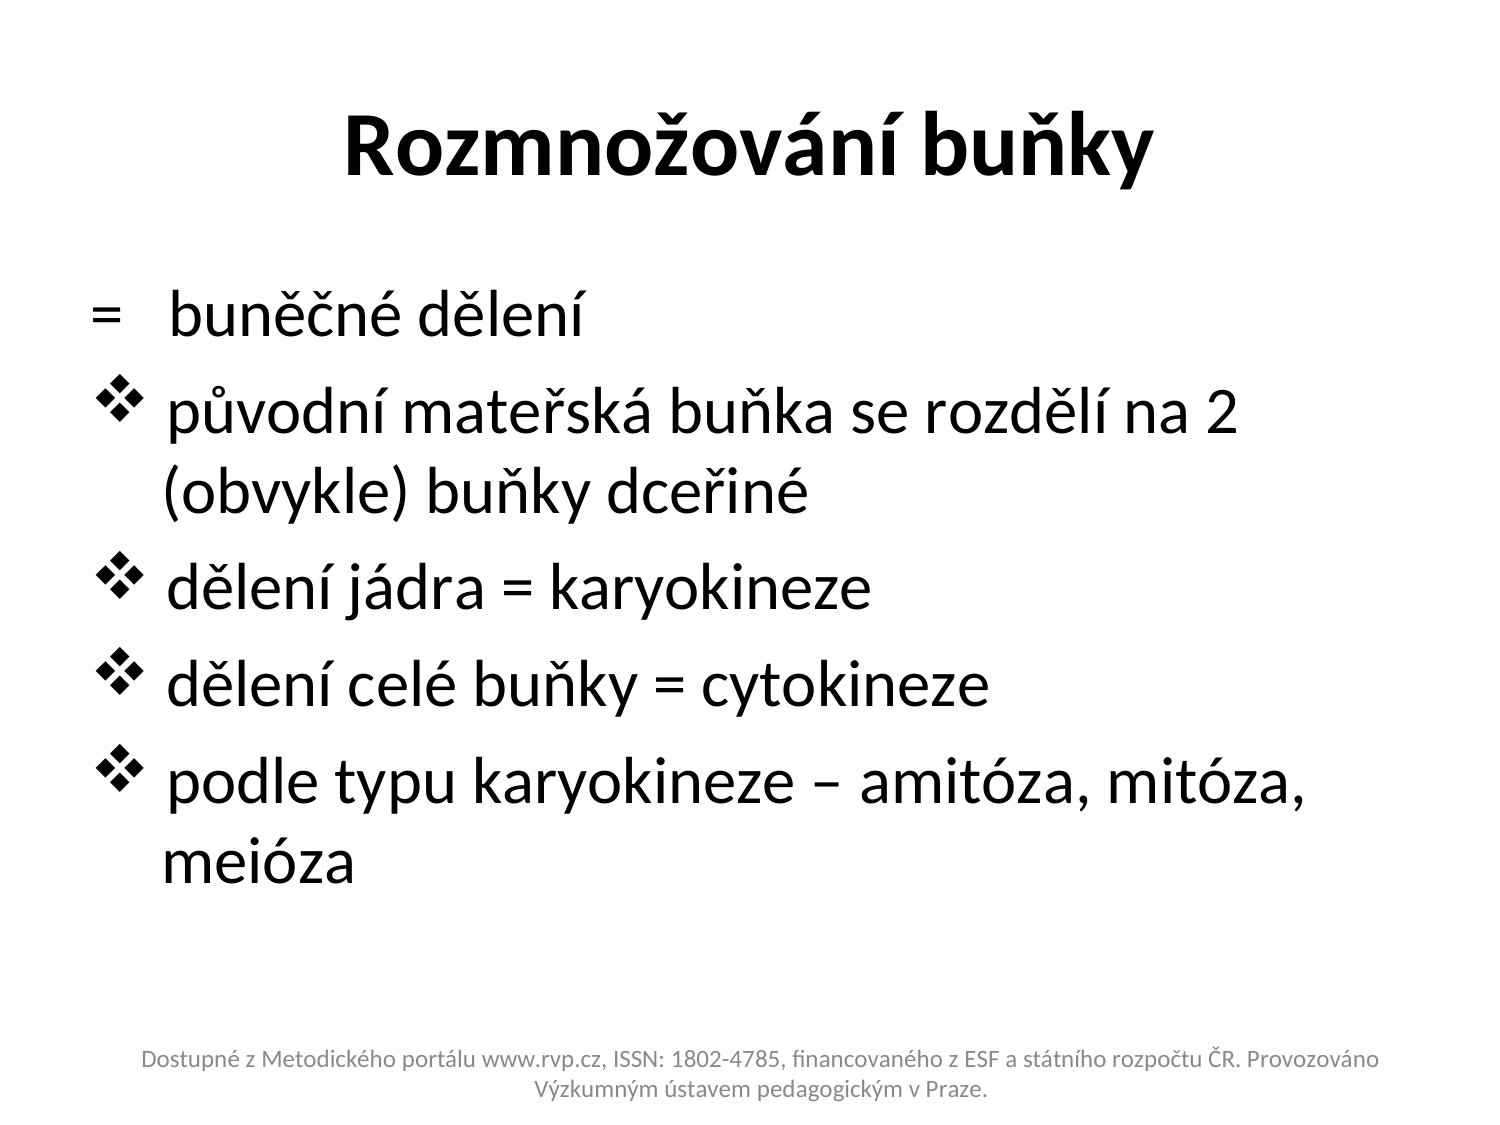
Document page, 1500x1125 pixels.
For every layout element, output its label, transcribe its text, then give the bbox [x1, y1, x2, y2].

title Rozmnožování buňky [75, 45, 1426, 233]
text_box Dostupné z Metodického portálu www.rvp.cz, ISSN: 1802-4785, financovaného z ESF a státního rozpočtu ČR. Provozováno Výzkumným ústavem pedagogickým v Praze. [93, 1042, 1430, 1103]
list = buněčné dělení původní mateřská buňka se rozdělí na 2 (obvykle) buňky dceřiné dělení jádra = karyokineze dělení celé buňky = cytokineze podle typu karyokineze – amitóza, mitóza, meióza [75, 262, 1426, 1006]
